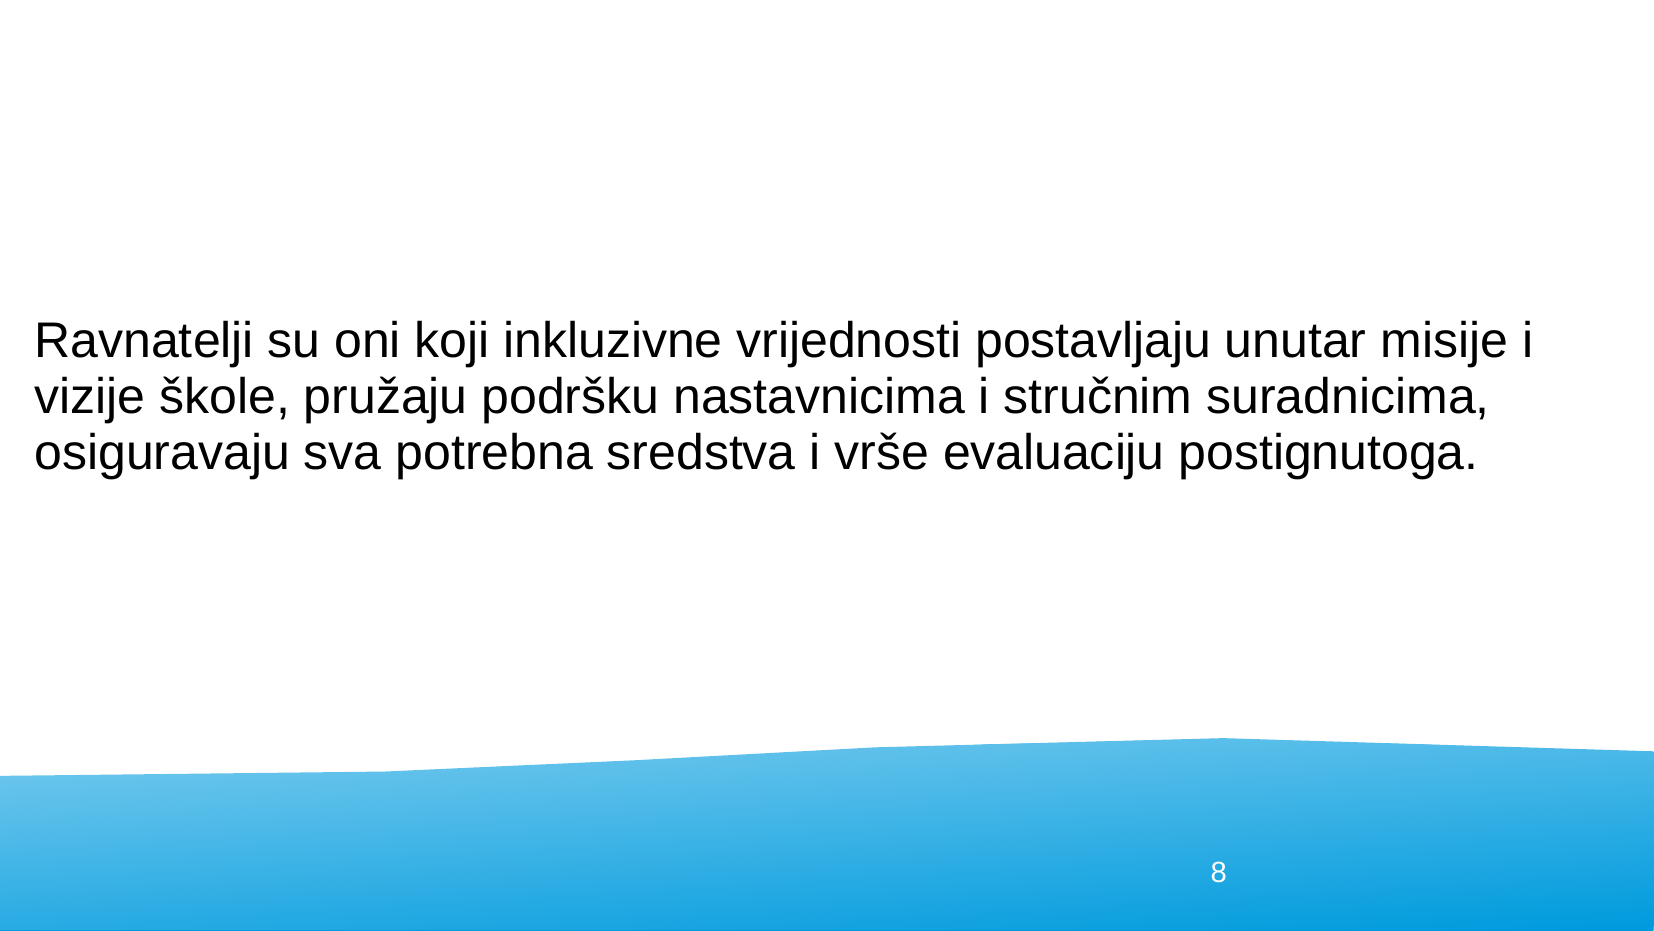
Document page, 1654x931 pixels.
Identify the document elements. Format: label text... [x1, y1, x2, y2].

list Ravnatelji su oni koji inkluzivne vrijednosti postavljaju unutar misije i vizije škole, pružaju podršku nastavnicima i stručnim suradnicima, osiguravaju sva potrebna sredstva i vrše evaluaciju postignutoga. [34, 312, 1571, 579]
